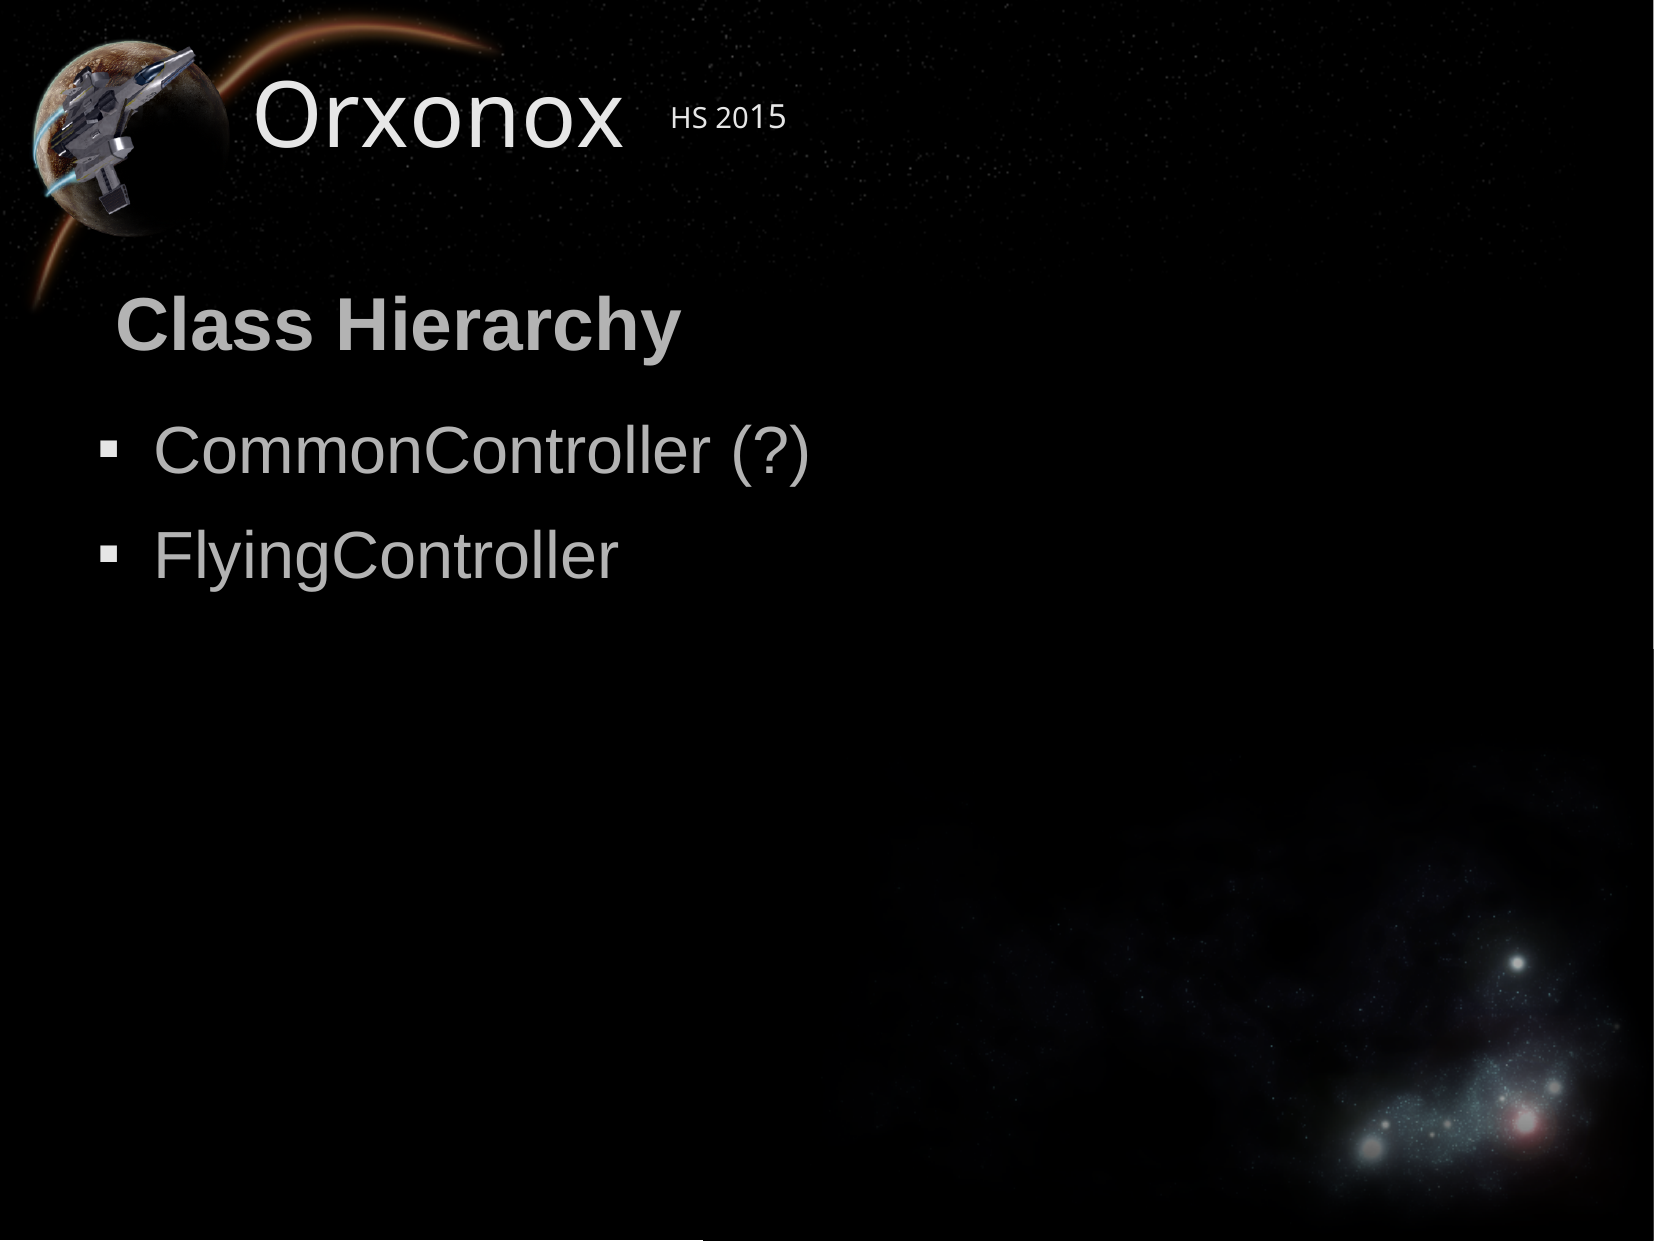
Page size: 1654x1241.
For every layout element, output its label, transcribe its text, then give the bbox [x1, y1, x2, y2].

picture [703, 649, 1654, 1241]
picture [0, 0, 1607, 443]
title Class Hierarchy [88, 265, 1577, 384]
list CommonController (?) FlyingController [82, 413, 1571, 1133]
